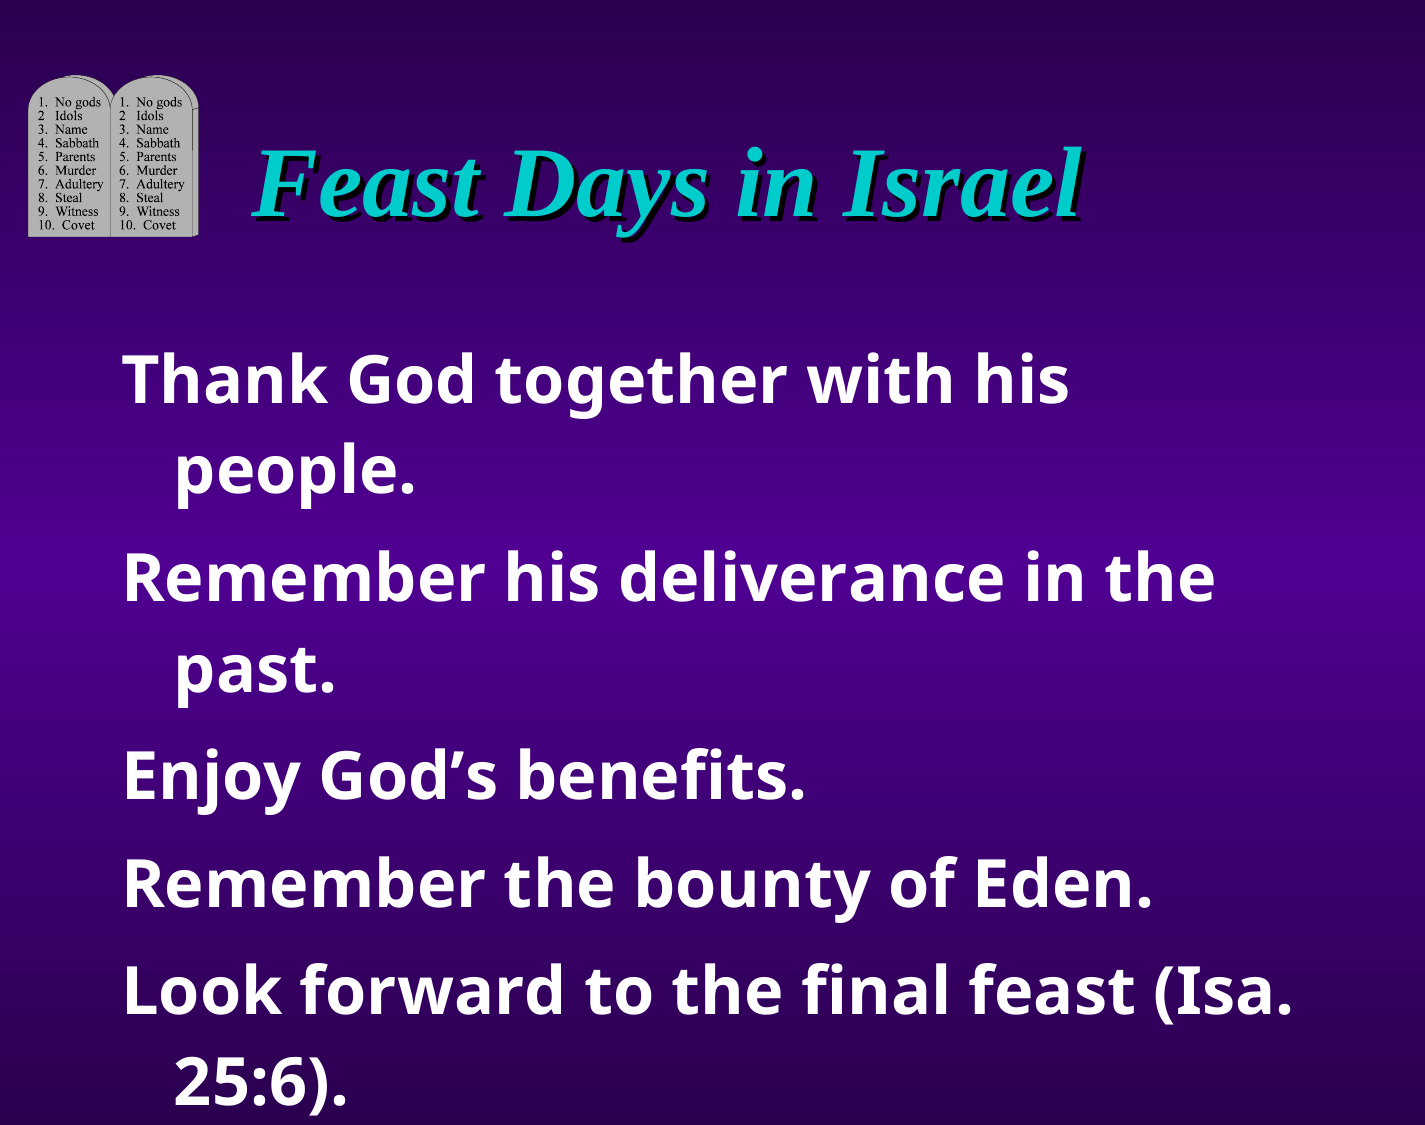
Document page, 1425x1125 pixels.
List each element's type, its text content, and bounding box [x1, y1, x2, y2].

title Feast Days in Israel [237, 78, 1319, 288]
list Thank God together with his people. Remember his deliverance in the past. Enjoy God’s benefits. Remember the bounty of Eden. Look forward to the final feast (Isa. 25:6). [106, 324, 1319, 1001]
